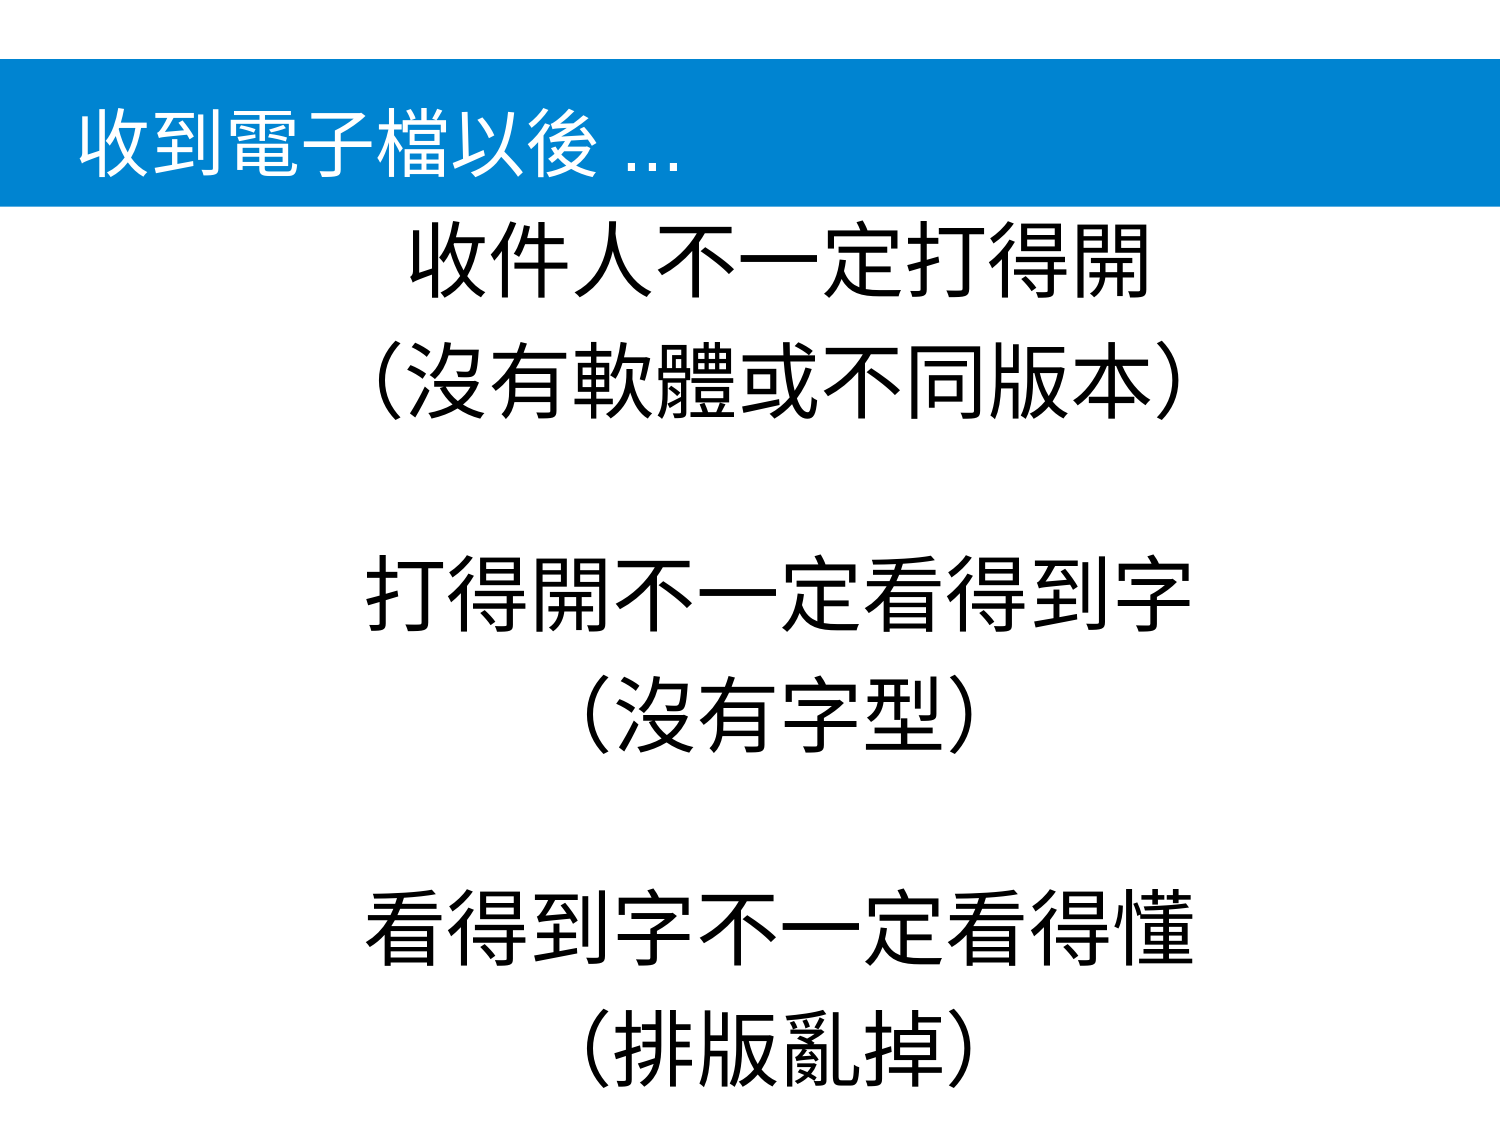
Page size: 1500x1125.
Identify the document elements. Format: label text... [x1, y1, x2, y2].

title 收到電子檔以後... [75, 44, 1425, 233]
subtitle 收件人不一定打得開 （沒有軟體或不同版本） 打得開不一定看得到字 （沒有字型） 看得到字不一定看得懂 （排版亂掉） [82, 260, 1477, 1039]
